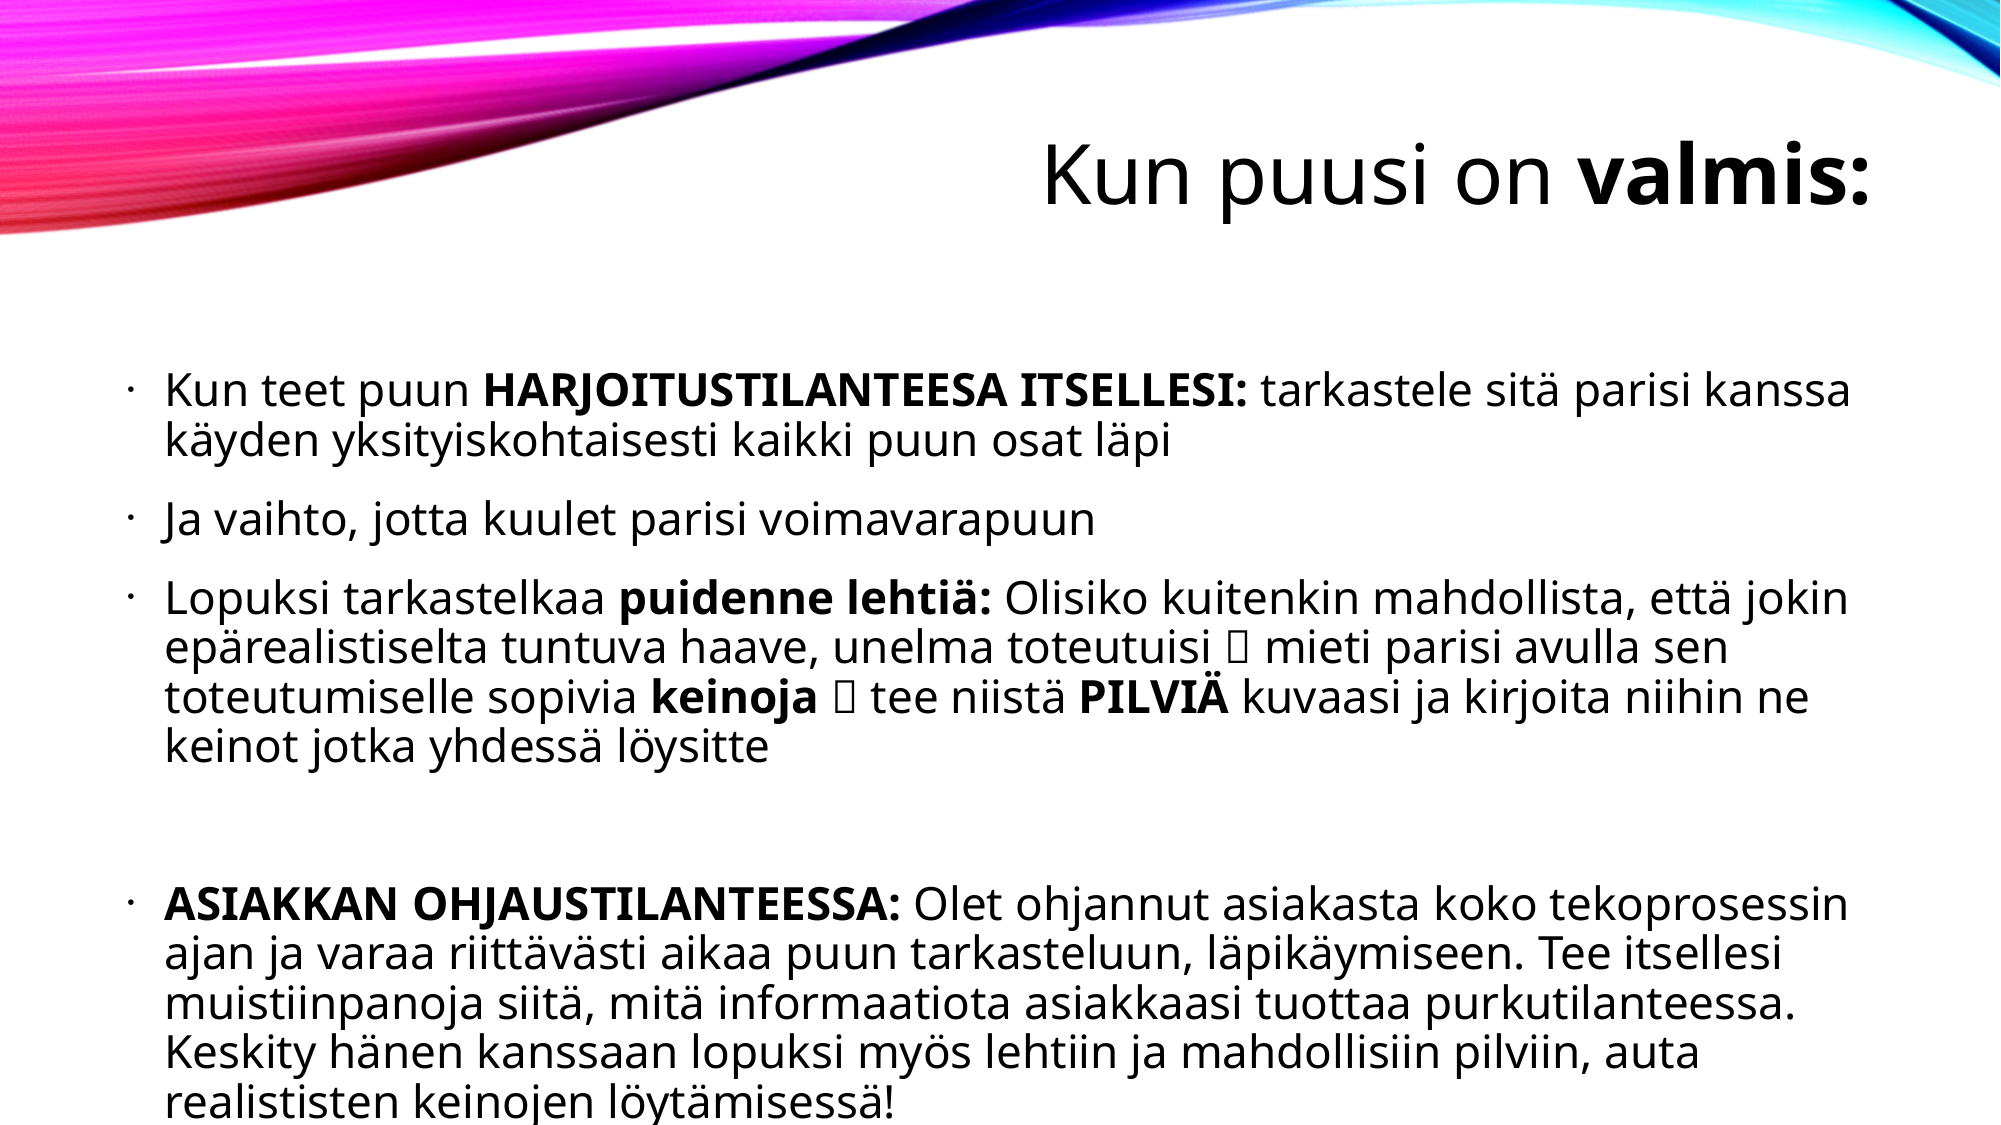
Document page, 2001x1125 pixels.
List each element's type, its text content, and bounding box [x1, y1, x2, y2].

picture [0, 0, 2000, 237]
title Kun puusi on valmis: [474, 125, 1888, 338]
list Kun teet puun HARJOITUSTILANTEESA ITSELLESI: tarkastele sitä parisi kanssa käyden yksityiskohtaisesti kaikki puun osat läpi Ja vaihto, jotta kuulet parisi voimavarapuun Lopuksi tarkastelkaa puidenne lehtiä: Olisiko kuitenkin mahdollista, että jokin epärealistiselta tuntuva haave, unelma toteutuisi  mieti parisi avulla sen toteutumiselle sopivia keinoja  tee niistä PILVIÄ kuvaasi ja kirjoita niihin ne keinot jotka yhdessä löysitte ASIAKKAN OHJAUSTILANTEESSA: Olet ohjannut asiakasta koko tekoprosessin ajan ja varaa riittävästi aikaa puun tarkasteluun, läpikäymiseen. Tee itsellesi muistiinpanoja siitä, mitä informaatiota asiakkaasi tuottaa purkutilanteessa. Keskity hänen kanssaan lopuksi myös lehtiin ja mahdollisiin pilviin, auta realististen keinojen löytämisessä! Voit asiakkaasi kanssa palata puun tuomaan informaatioon aina, kun tarpeellista [112, 360, 1888, 1021]
